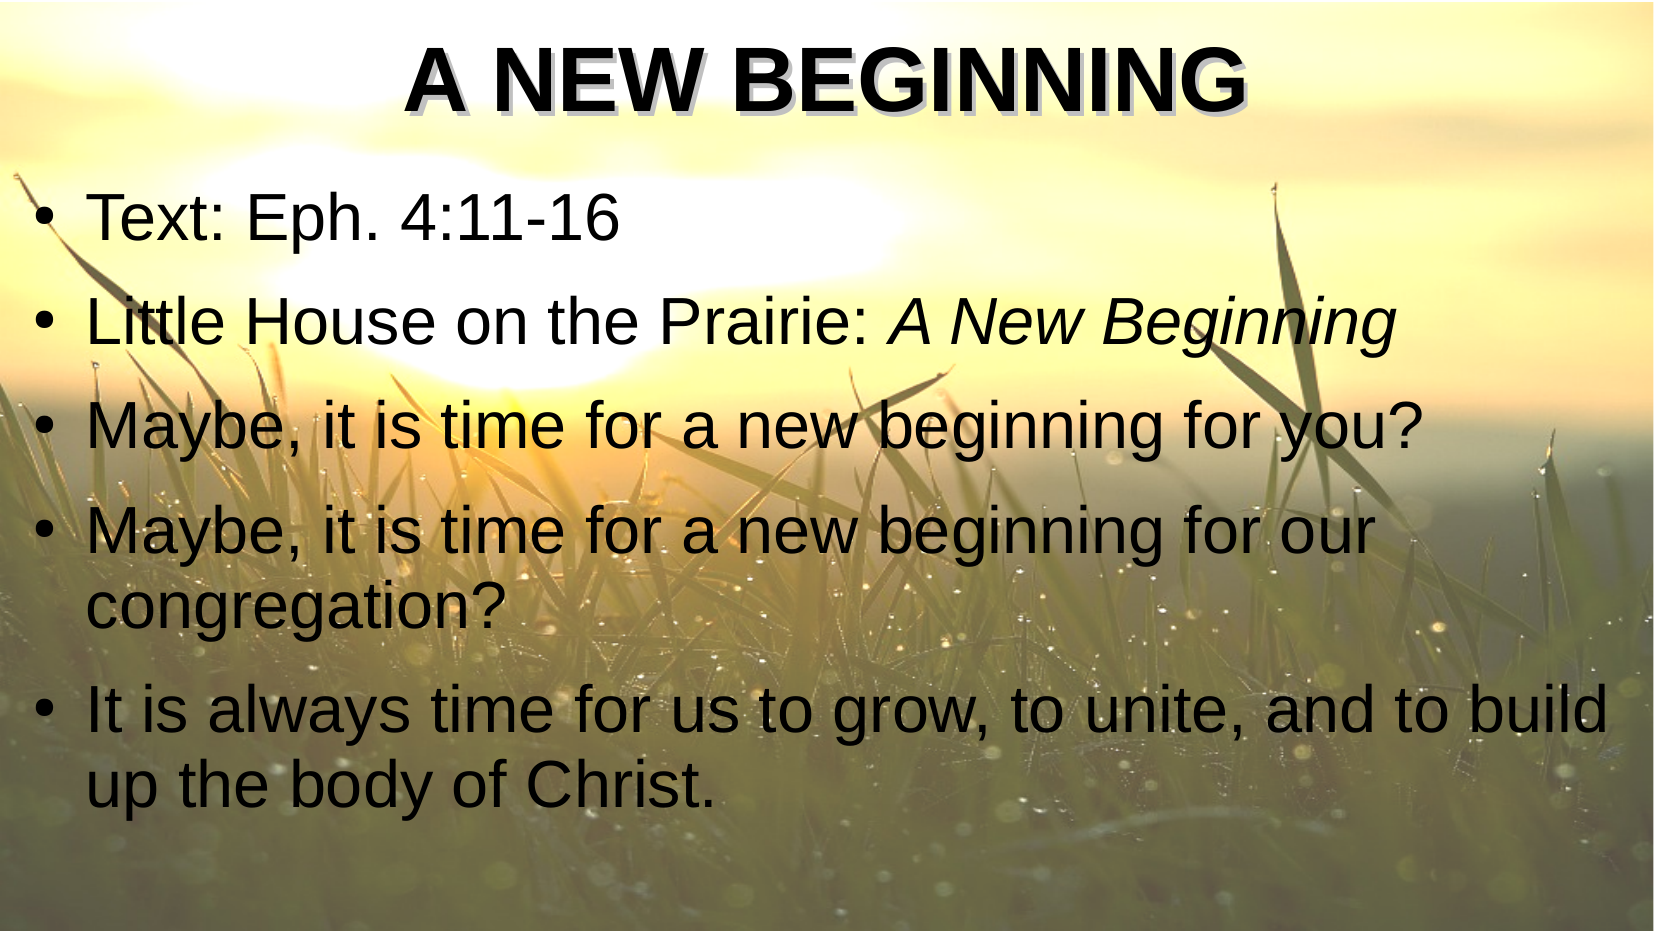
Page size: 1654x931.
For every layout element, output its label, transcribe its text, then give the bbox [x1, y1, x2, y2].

list Text: Eph. 4:11-16 Little House on the Prairie: A New Beginning Maybe, it is time for a new beginning for you? Maybe, it is time for a new beginning for our congregation? It is always time for us to grow, to unite, and to build up the body of Christ. [15, 180, 1636, 916]
picture [0, 2, 1654, 931]
title A NEW BEGINNING [82, 2, 1571, 158]
